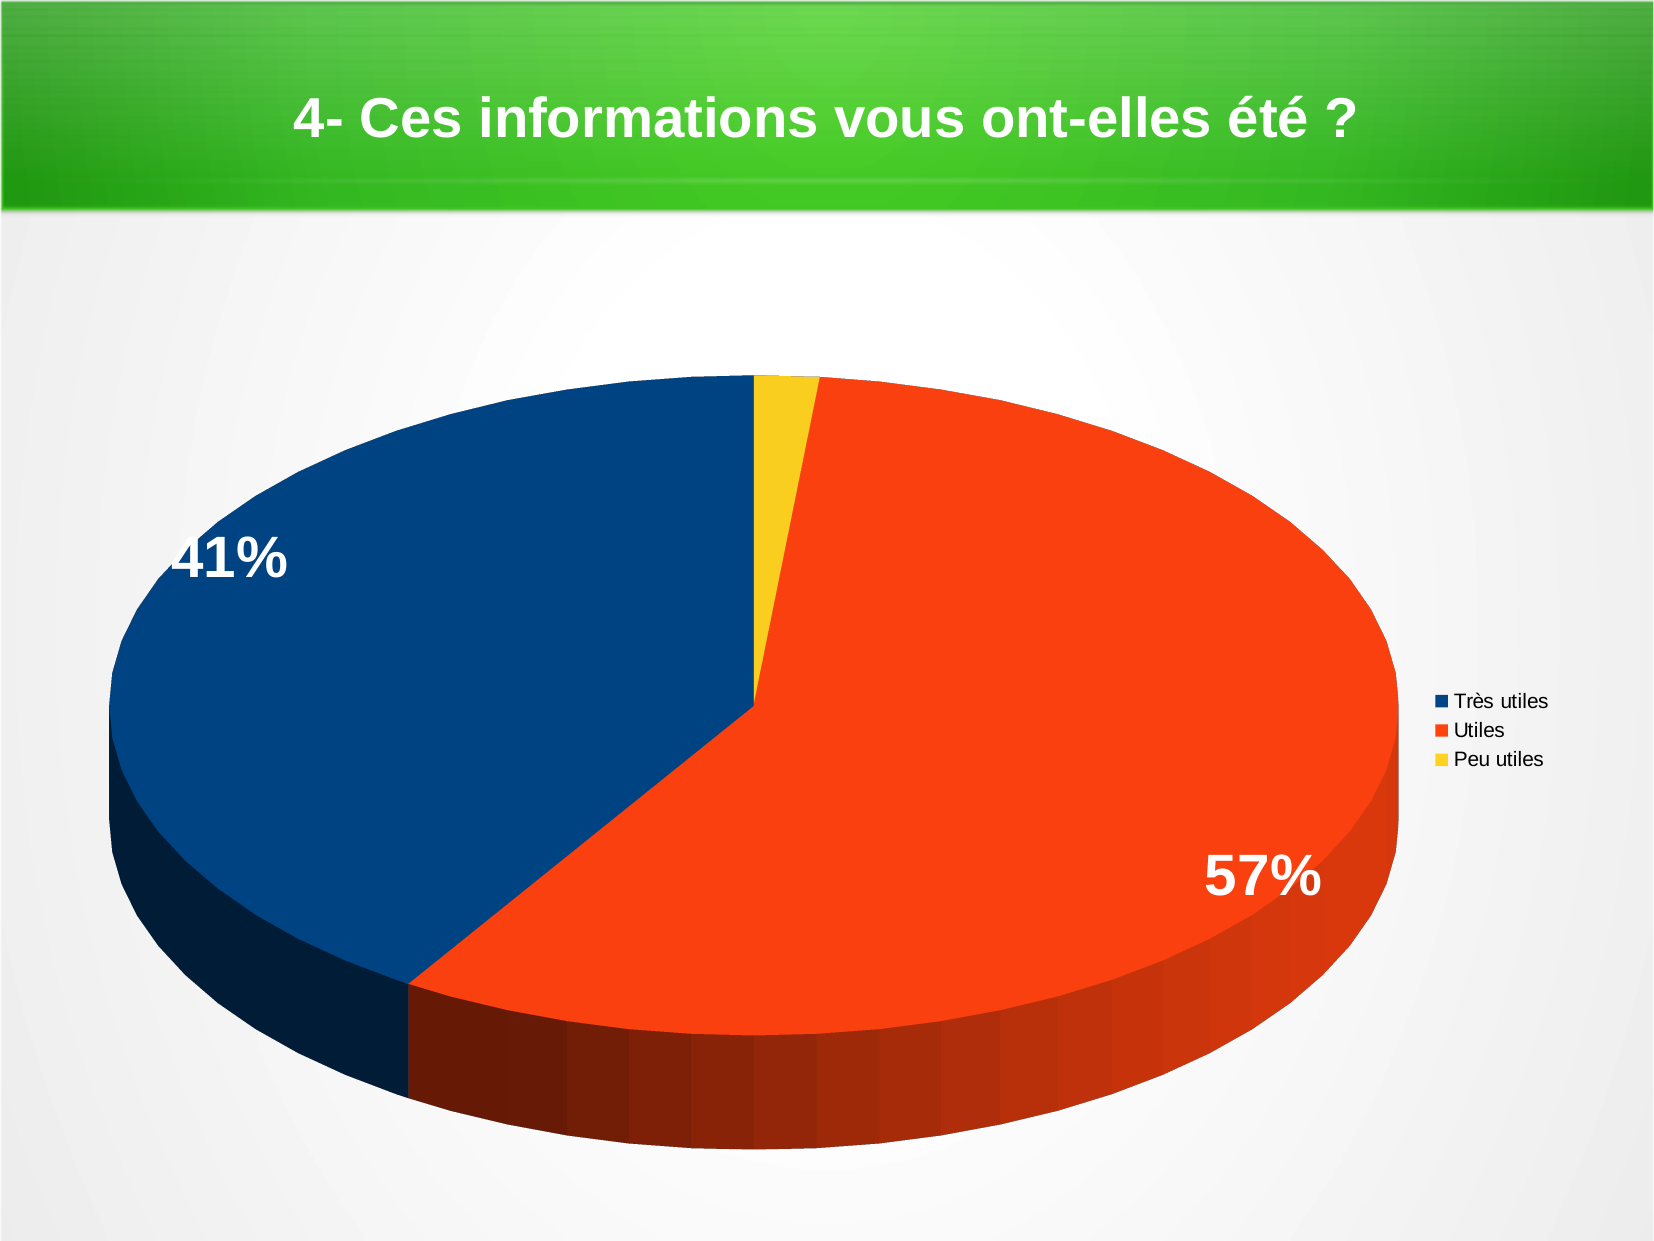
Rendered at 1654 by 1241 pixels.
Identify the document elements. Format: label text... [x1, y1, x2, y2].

picture [0, 0, 1654, 1241]
title 4- Ces informations vous ont-elles été ? [82, 47, 1571, 189]
chart [80, 289, 1569, 1172]
